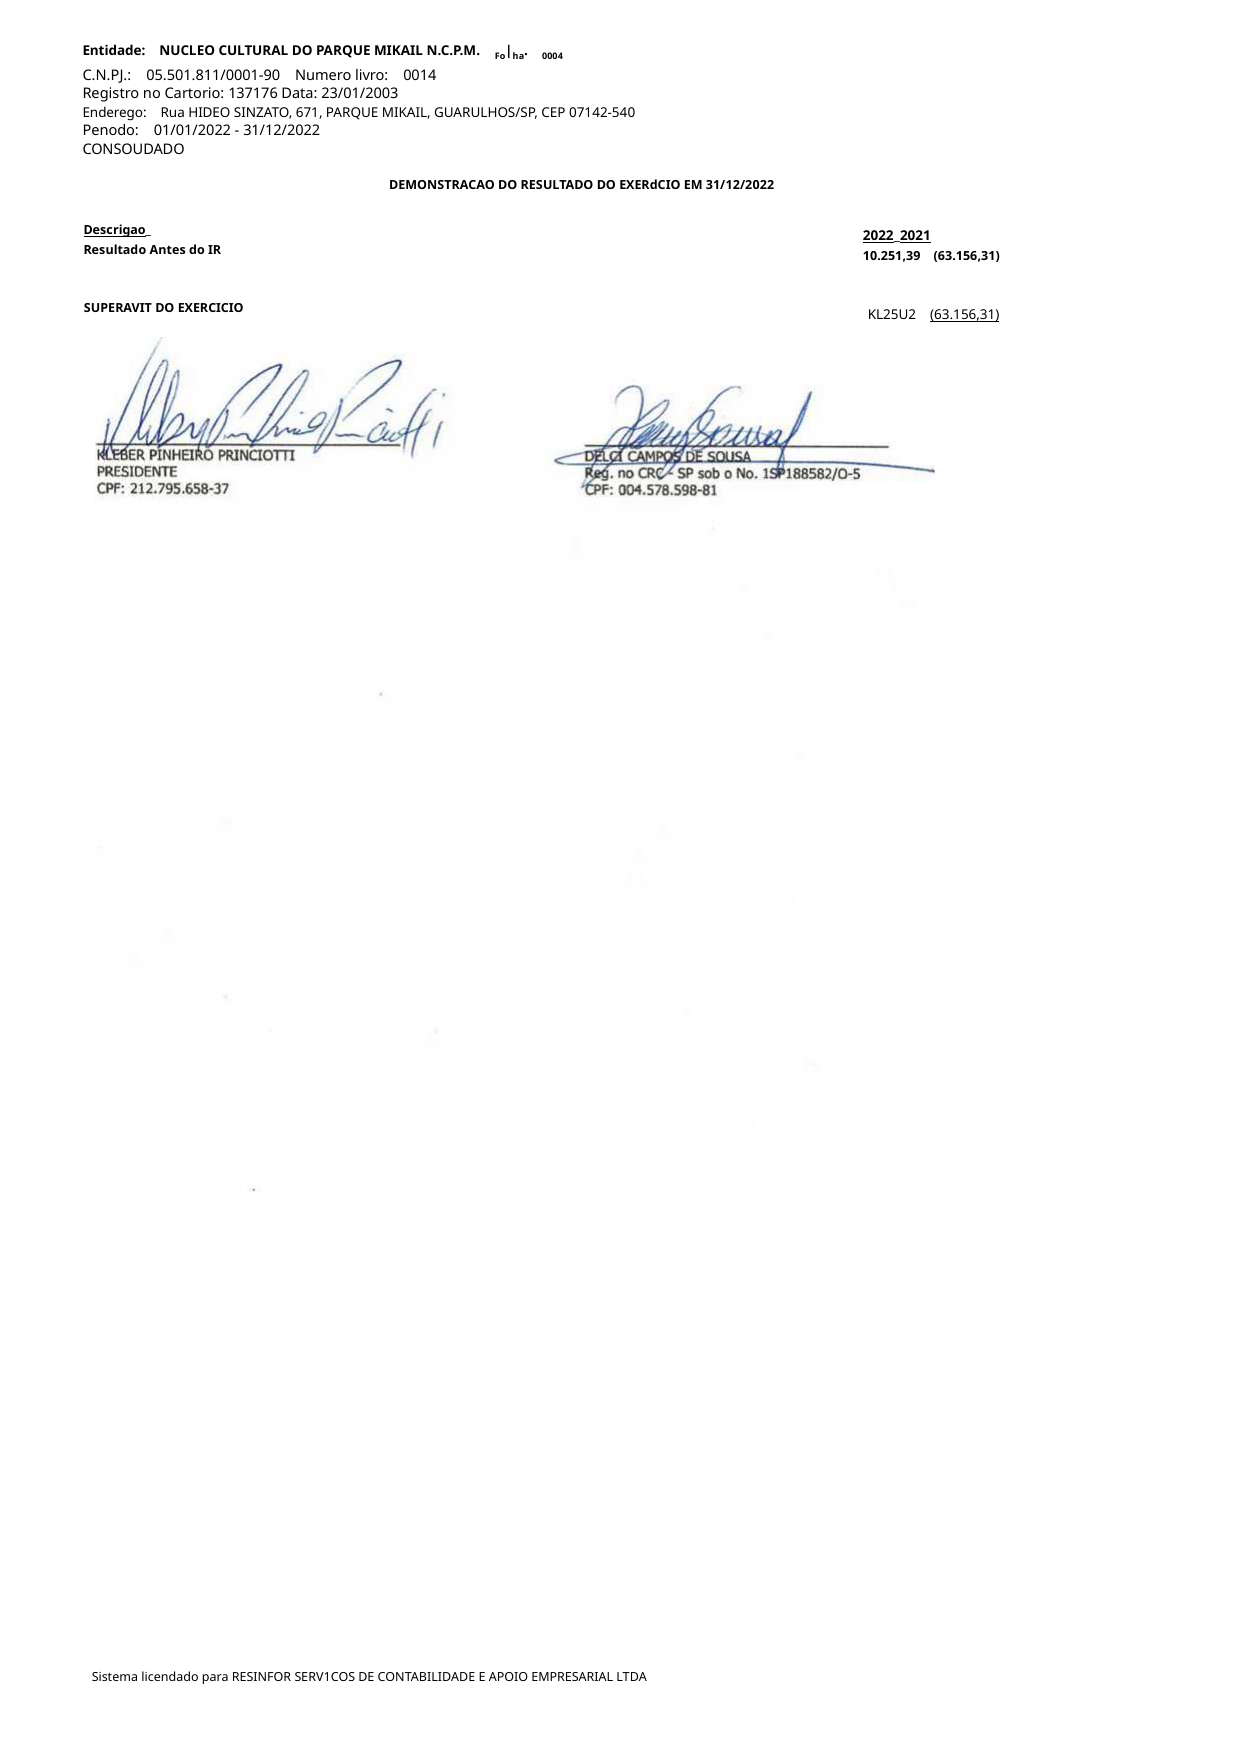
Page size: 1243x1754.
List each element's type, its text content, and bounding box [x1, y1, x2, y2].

text_box DEMONSTRACAO DO RESULTADO DO EXERdCIO EM 31/12/2022 [346, 178, 818, 201]
text_box C.N.PJ.: 05.501.811/0001-90 Numero livro: 0014 Registro no Cartorio: 137176 Data: 23/01/2003 Enderego: Rua HIDEO SINZATO, 671, PARQUE MIKAIL, GUARULHOS/SP, CEP 07142-540 Penodo: 01/01/2022 - 31/12/2022 CONSOUDADO [82, 64, 1076, 155]
text_box Sistema licendado para RESINFOR SERV1COS DE CONTABILIDADE E APOIO EMPRESARIAL LTDA [92, 1669, 633, 1688]
picture [95, 337, 935, 1192]
text_box superAvit DO exercIcio [84, 300, 258, 319]
text_box 2022_2021 10.251,39 (63.156,31) [863, 227, 1079, 270]
text_box KL25U2 (63.156,31) [868, 306, 1078, 326]
text_box Entidade: NUCLEO CULTURAL DO PARQUE MIKAIL N.C.P.M. Fo|ha. 0004 [82, 43, 1076, 64]
text_box Descrigao_ Resultado Antes do IR [83, 222, 228, 262]
